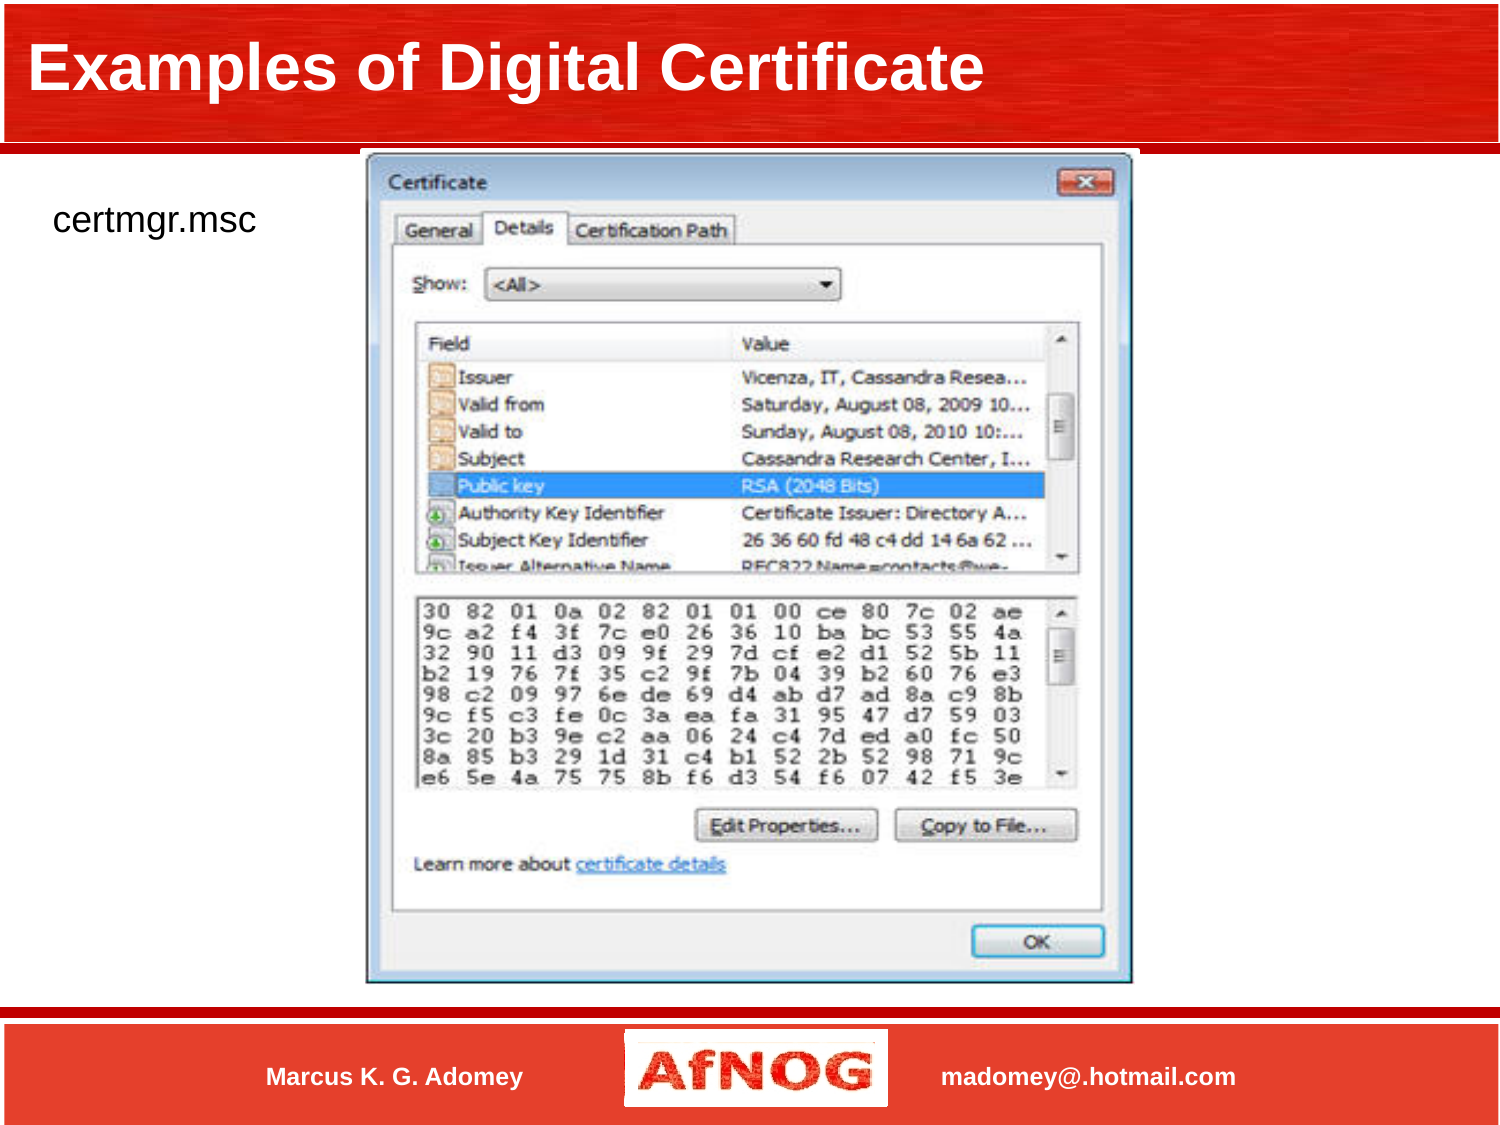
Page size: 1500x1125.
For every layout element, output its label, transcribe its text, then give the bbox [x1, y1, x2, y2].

text_box [362, 150, 1137, 988]
text_box Examples of Digital Certificate [12, 16, 1163, 113]
text_box certmgr.msc [37, 187, 413, 249]
